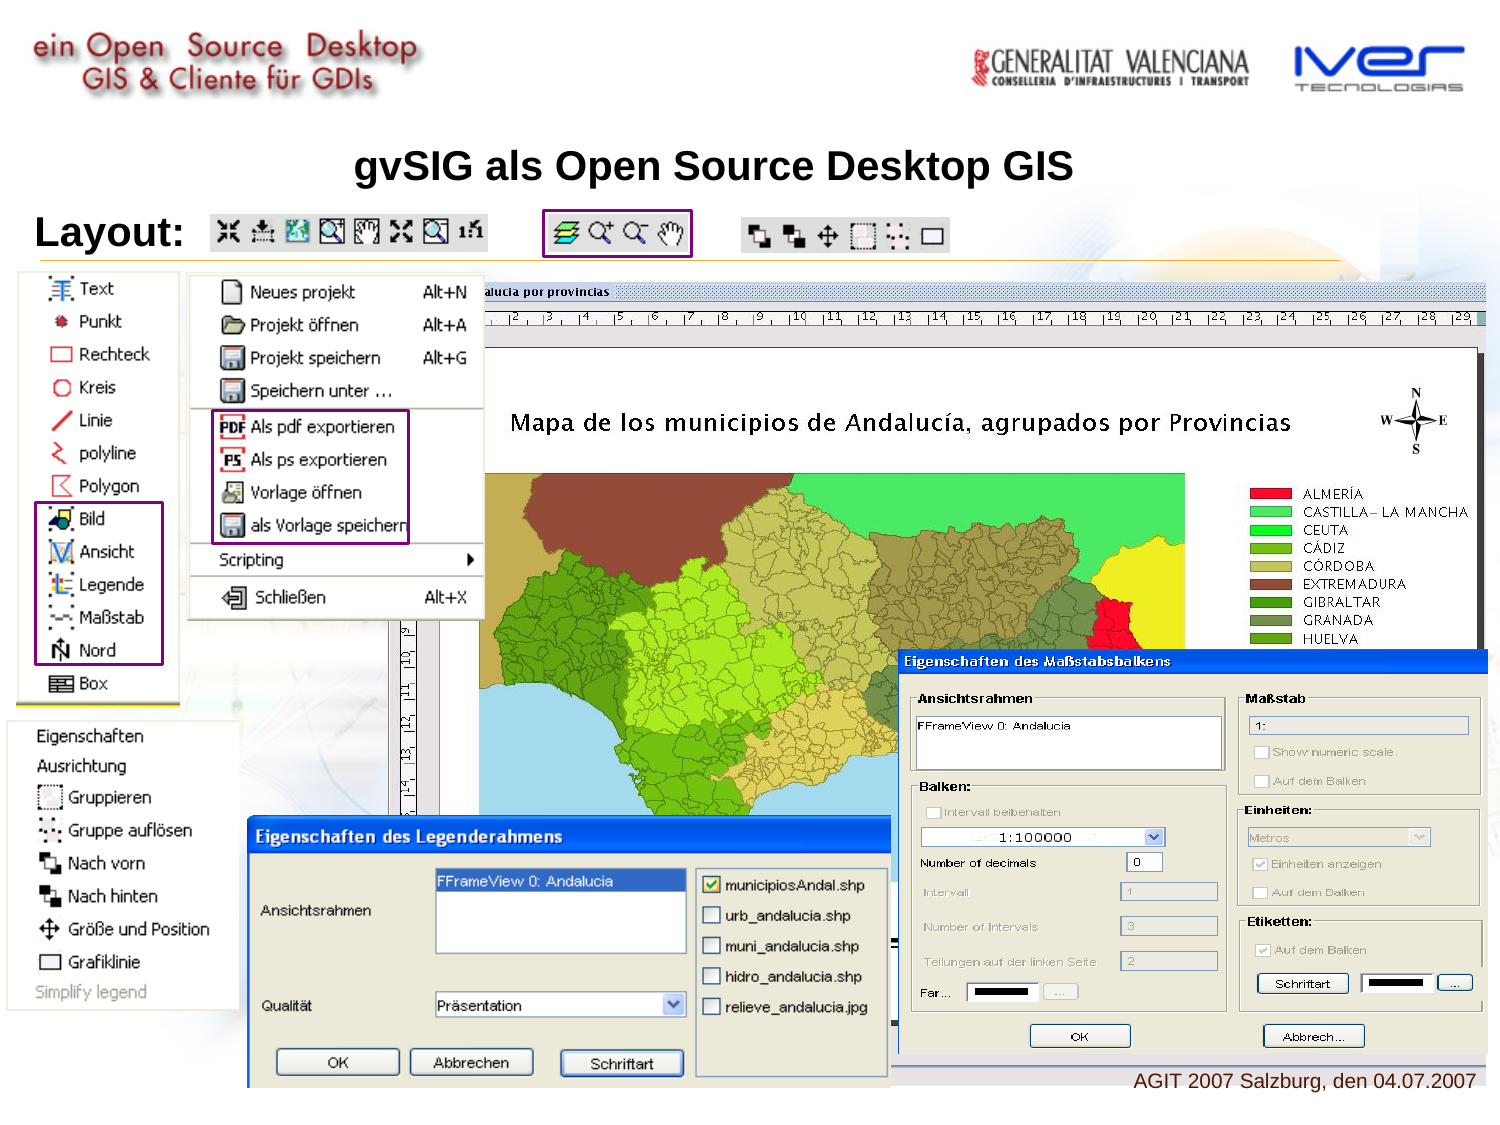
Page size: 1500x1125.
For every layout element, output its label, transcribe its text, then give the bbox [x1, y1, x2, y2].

text_box Layout: [19, 203, 1407, 263]
text_box AGIT 2007 Salzburg, den 04.07.2007 [1133, 1070, 1478, 1094]
text_box gvSIG als Open Source Desktop GIS [0, 137, 1429, 203]
picture [0, 5, 1500, 1125]
picture [210, 214, 488, 252]
picture [741, 217, 950, 253]
picture [548, 214, 688, 252]
